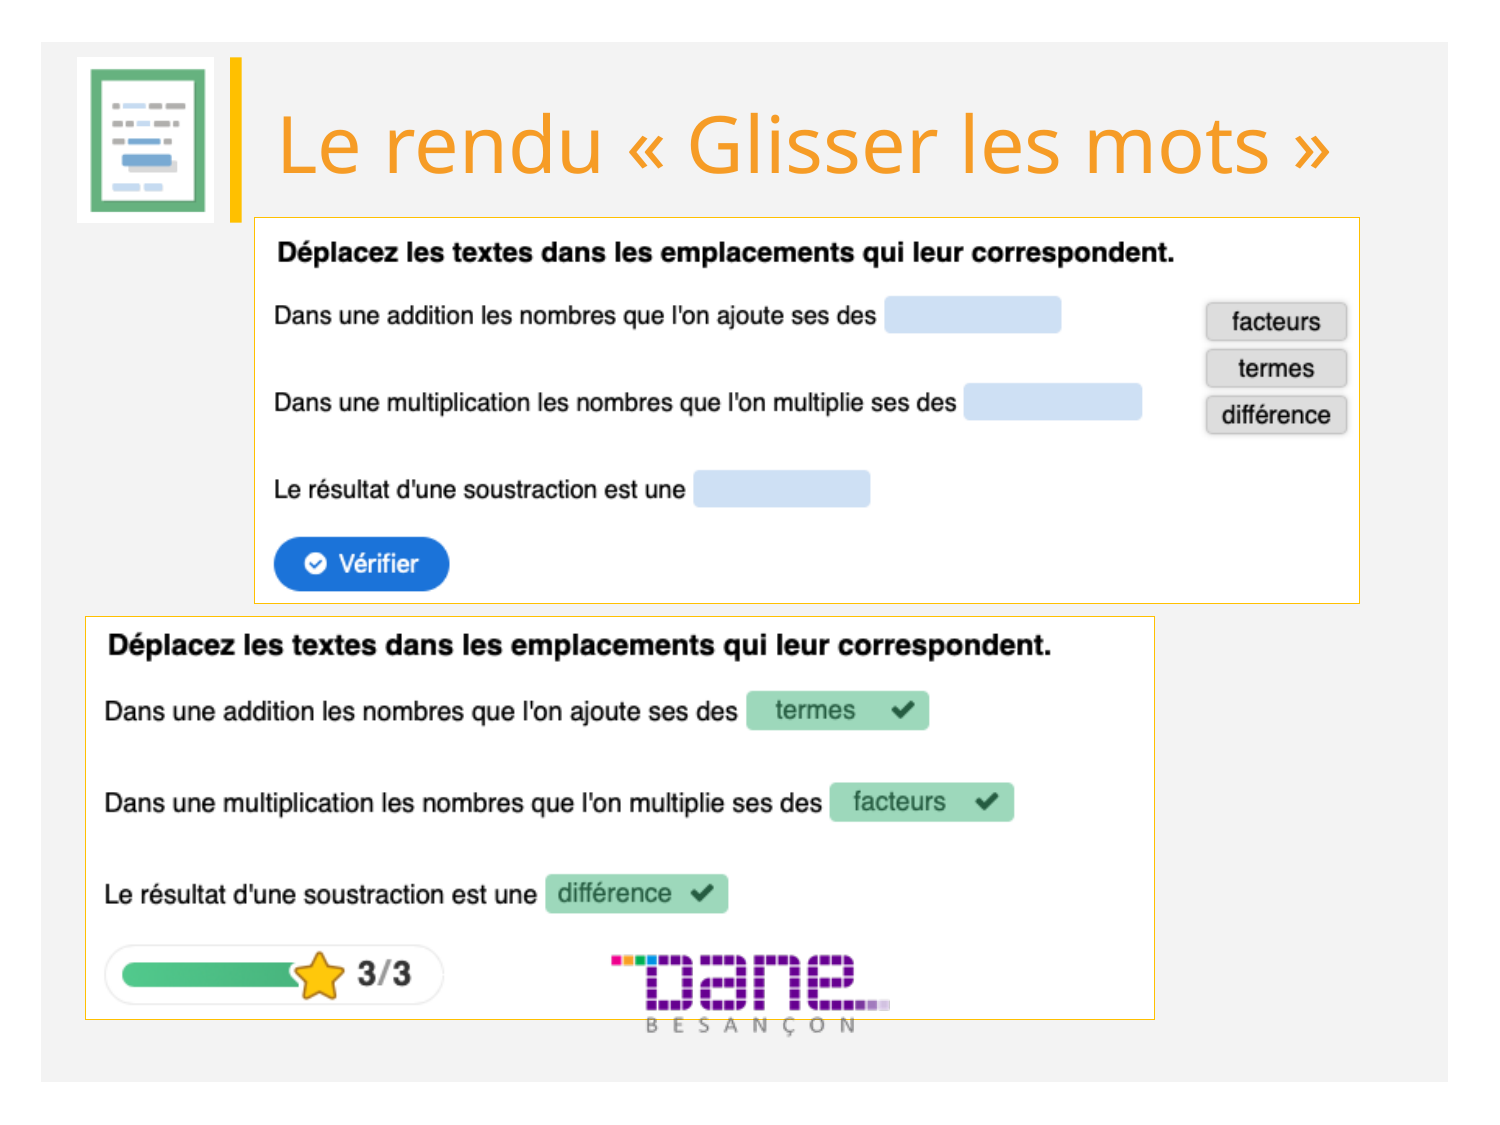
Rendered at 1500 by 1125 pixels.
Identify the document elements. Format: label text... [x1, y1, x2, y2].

picture [0, 0, 1500, 1125]
text_box Le rendu « Glisser les mots » [261, 87, 1386, 193]
text_box [230, 57, 242, 223]
